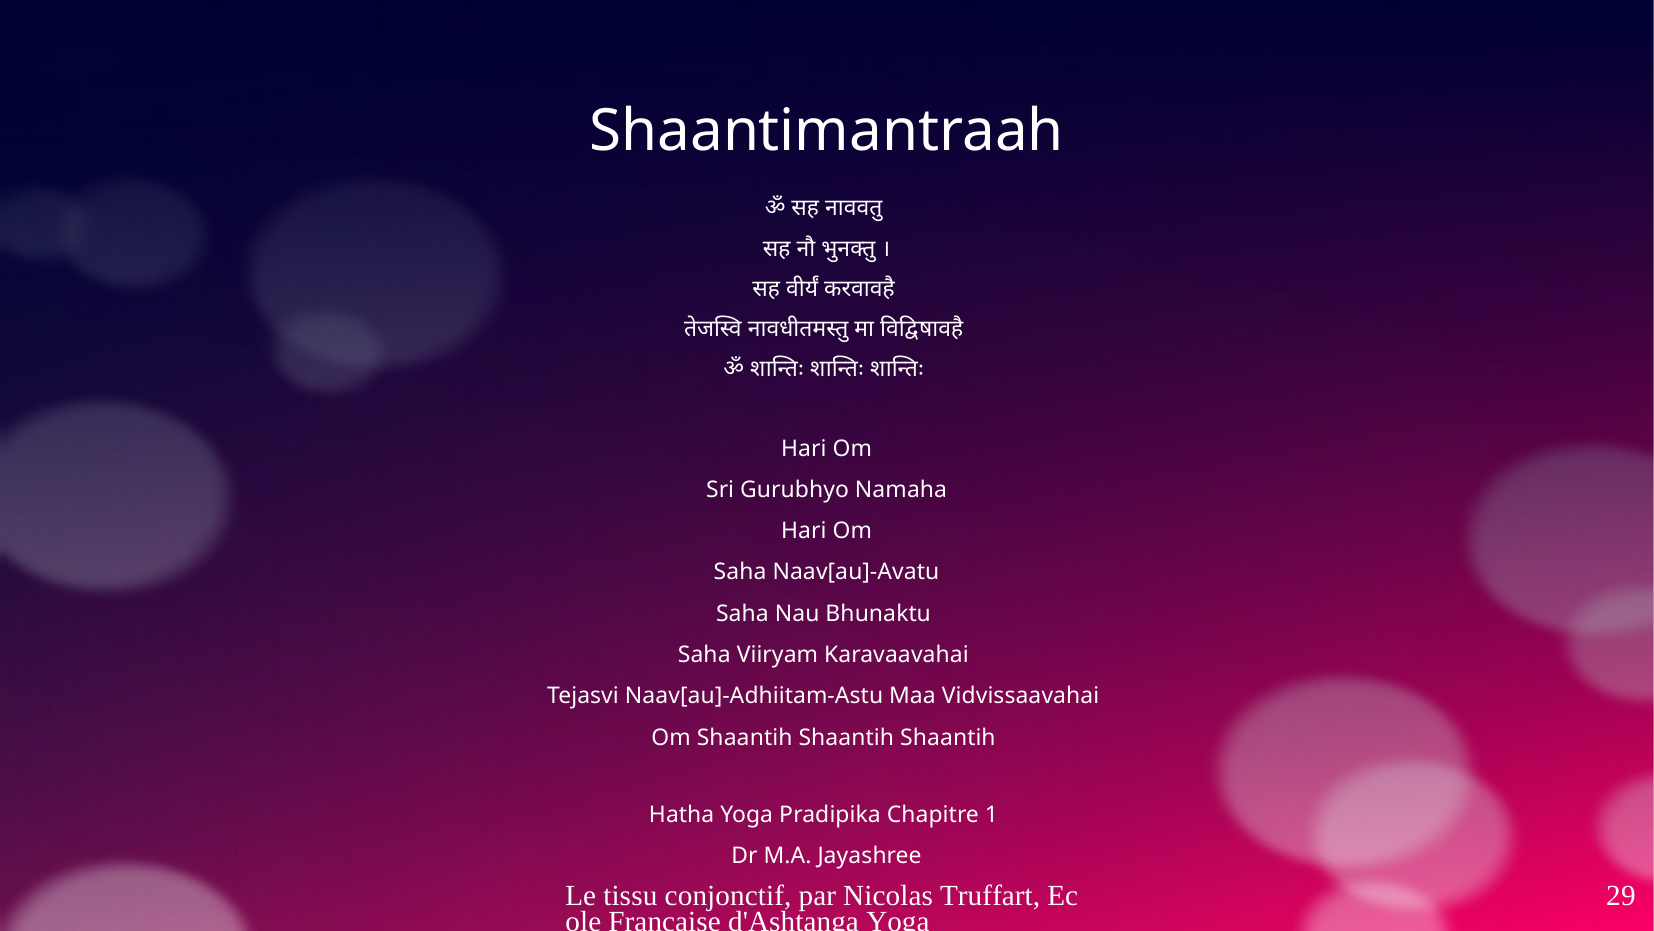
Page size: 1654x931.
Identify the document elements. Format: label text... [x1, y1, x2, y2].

picture [678, 924, 684, 931]
picture [848, 924, 854, 931]
picture [652, 919, 657, 931]
picture [821, 919, 826, 931]
picture [755, 914, 761, 923]
picture [752, 924, 763, 931]
picture [891, 918, 898, 930]
picture [0, 0, 1654, 931]
picture [569, 918, 576, 930]
picture [785, 919, 790, 931]
list ॐ सह नाववतु सह नौ भुनक्तु । सह वीर्यं करवावहै तेजस्वि नावधीतमस्तु मा विद्विषावहै ॐ शान्तिः शान्तिः शान्तिः Hari Om Sri Gurubhyo Namaha Hari Om Saha Naav[au]-Avatu Saha Nau Bhunaktu Saha Viiryam Karavaavahai Tejasvi Naav[au]-Adhiitam-Astu Maa Vidvissaavahai Om Shaantih Shaantih Shaantih Hatha Yoga Pradipika Chapitre 1 Dr M.A. Jayashree [82, 195, 1571, 877]
picture [806, 924, 812, 931]
title Shaantimantraah [82, 50, 1571, 195]
picture [637, 924, 643, 931]
picture [732, 918, 738, 930]
picture [919, 924, 925, 931]
